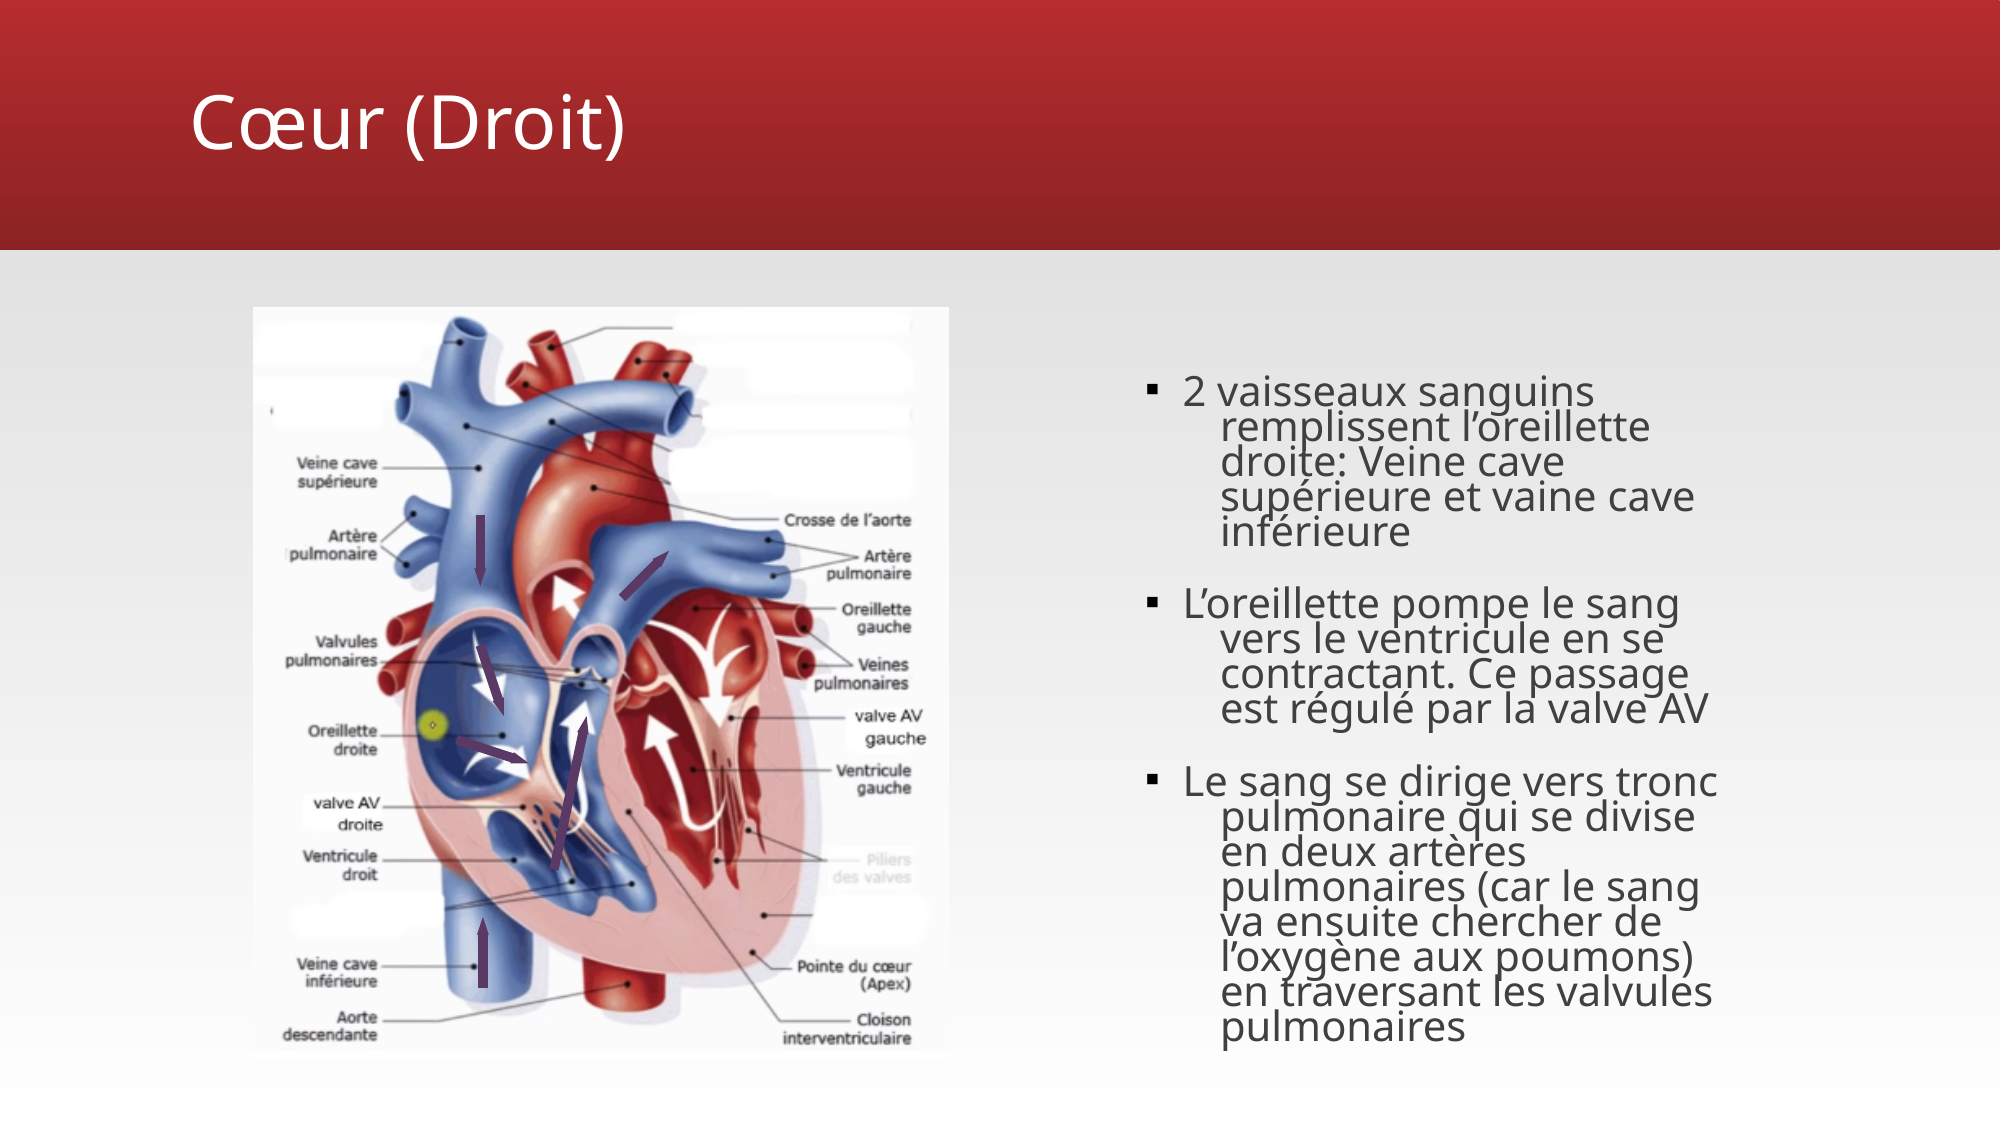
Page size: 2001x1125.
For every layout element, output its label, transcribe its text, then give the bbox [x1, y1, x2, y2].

list 2 vaisseaux sanguins remplissent l’oreillette droite: Veine cave supérieure et vaine cave inférieure L’oreillette pompe le sang vers le ventricule en se contractant. Ce passage est régulé par la valve AV Le sang se dirige vers tronc pulmonaire qui se divise en deux artères pulmonaires (car le sang va ensuite chercher de l’oxygène aux poumons) en traversant les valvules pulmonaires [1129, 370, 1751, 1058]
title Cœur (Droit) [174, 16, 1825, 234]
picture [253, 307, 949, 1058]
